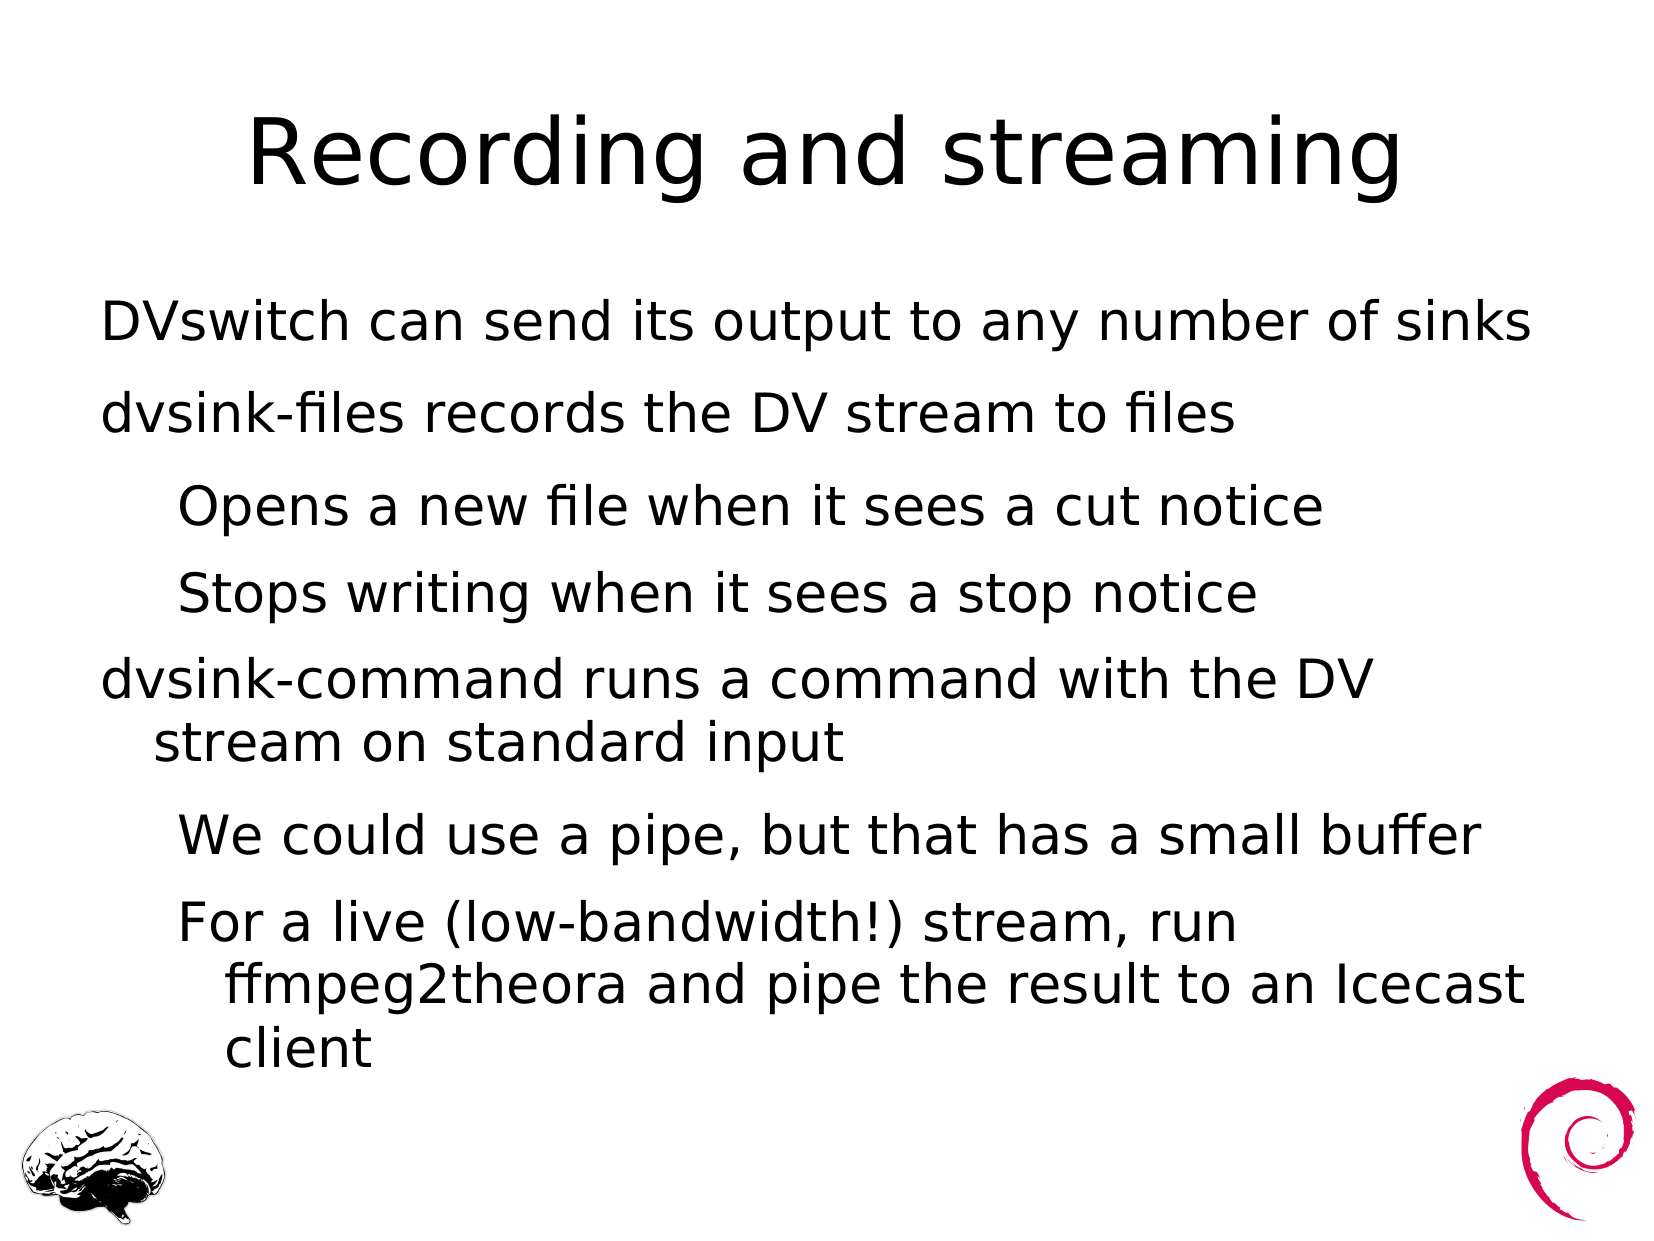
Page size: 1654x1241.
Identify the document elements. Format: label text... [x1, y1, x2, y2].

title Recording and streaming [82, 49, 1571, 257]
picture [1519, 1075, 1638, 1222]
picture [19, 1108, 168, 1241]
list DVswitch can send its output to any number of sinks dvsink-files records the DV stream to files Opens a new file when it sees a cut notice Stops writing when it sees a stop notice dvsink-command runs a command with the DV stream on standard input We could use a pipe, but that has a small buffer For a live (low-bandwidth!) stream, run ffmpeg2theora and pipe the result to an Icecast client [82, 290, 1571, 1143]
